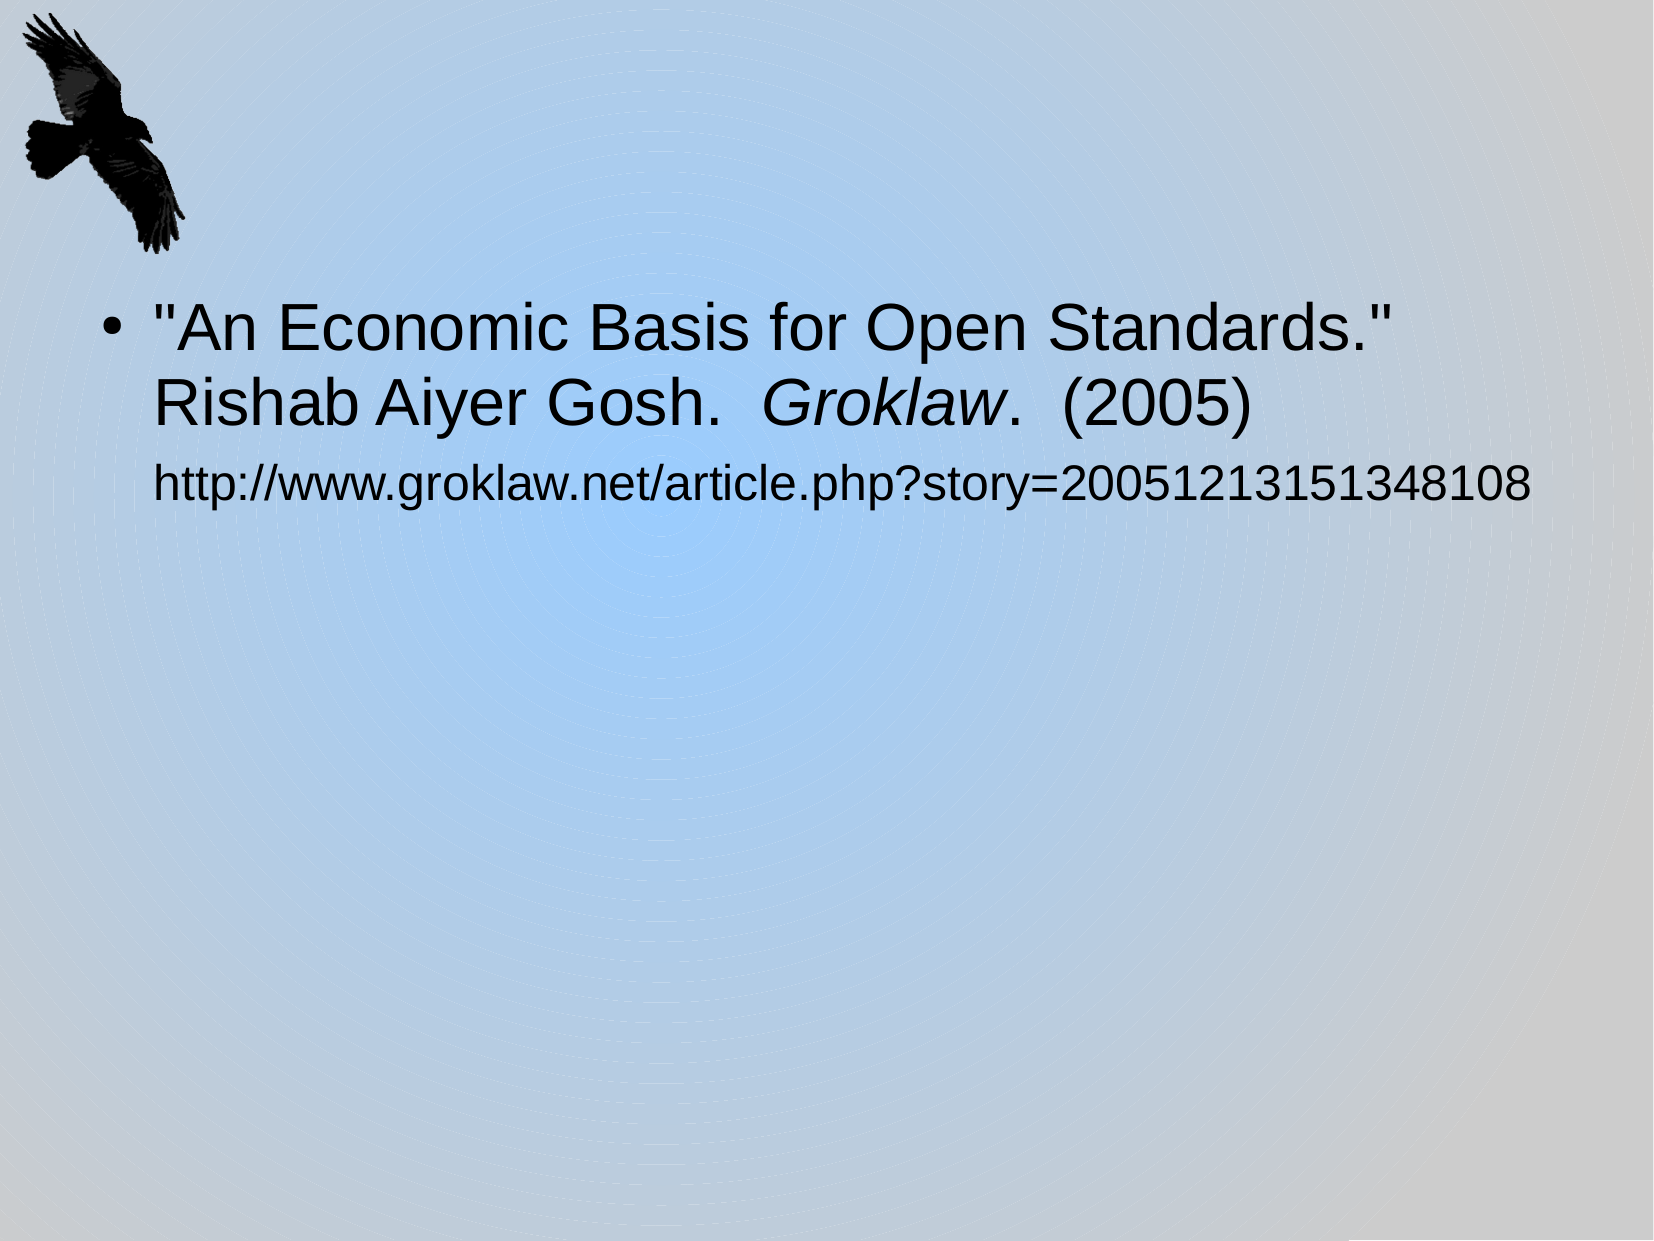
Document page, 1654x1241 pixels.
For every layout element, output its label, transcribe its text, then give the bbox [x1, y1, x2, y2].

picture [11, 12, 188, 256]
list "An Economic Basis for Open Standards." Rishab Aiyer Gosh. Groklaw. (2005) http://www.groklaw.net/article.php?story=20051213151348108 [82, 290, 1571, 1109]
